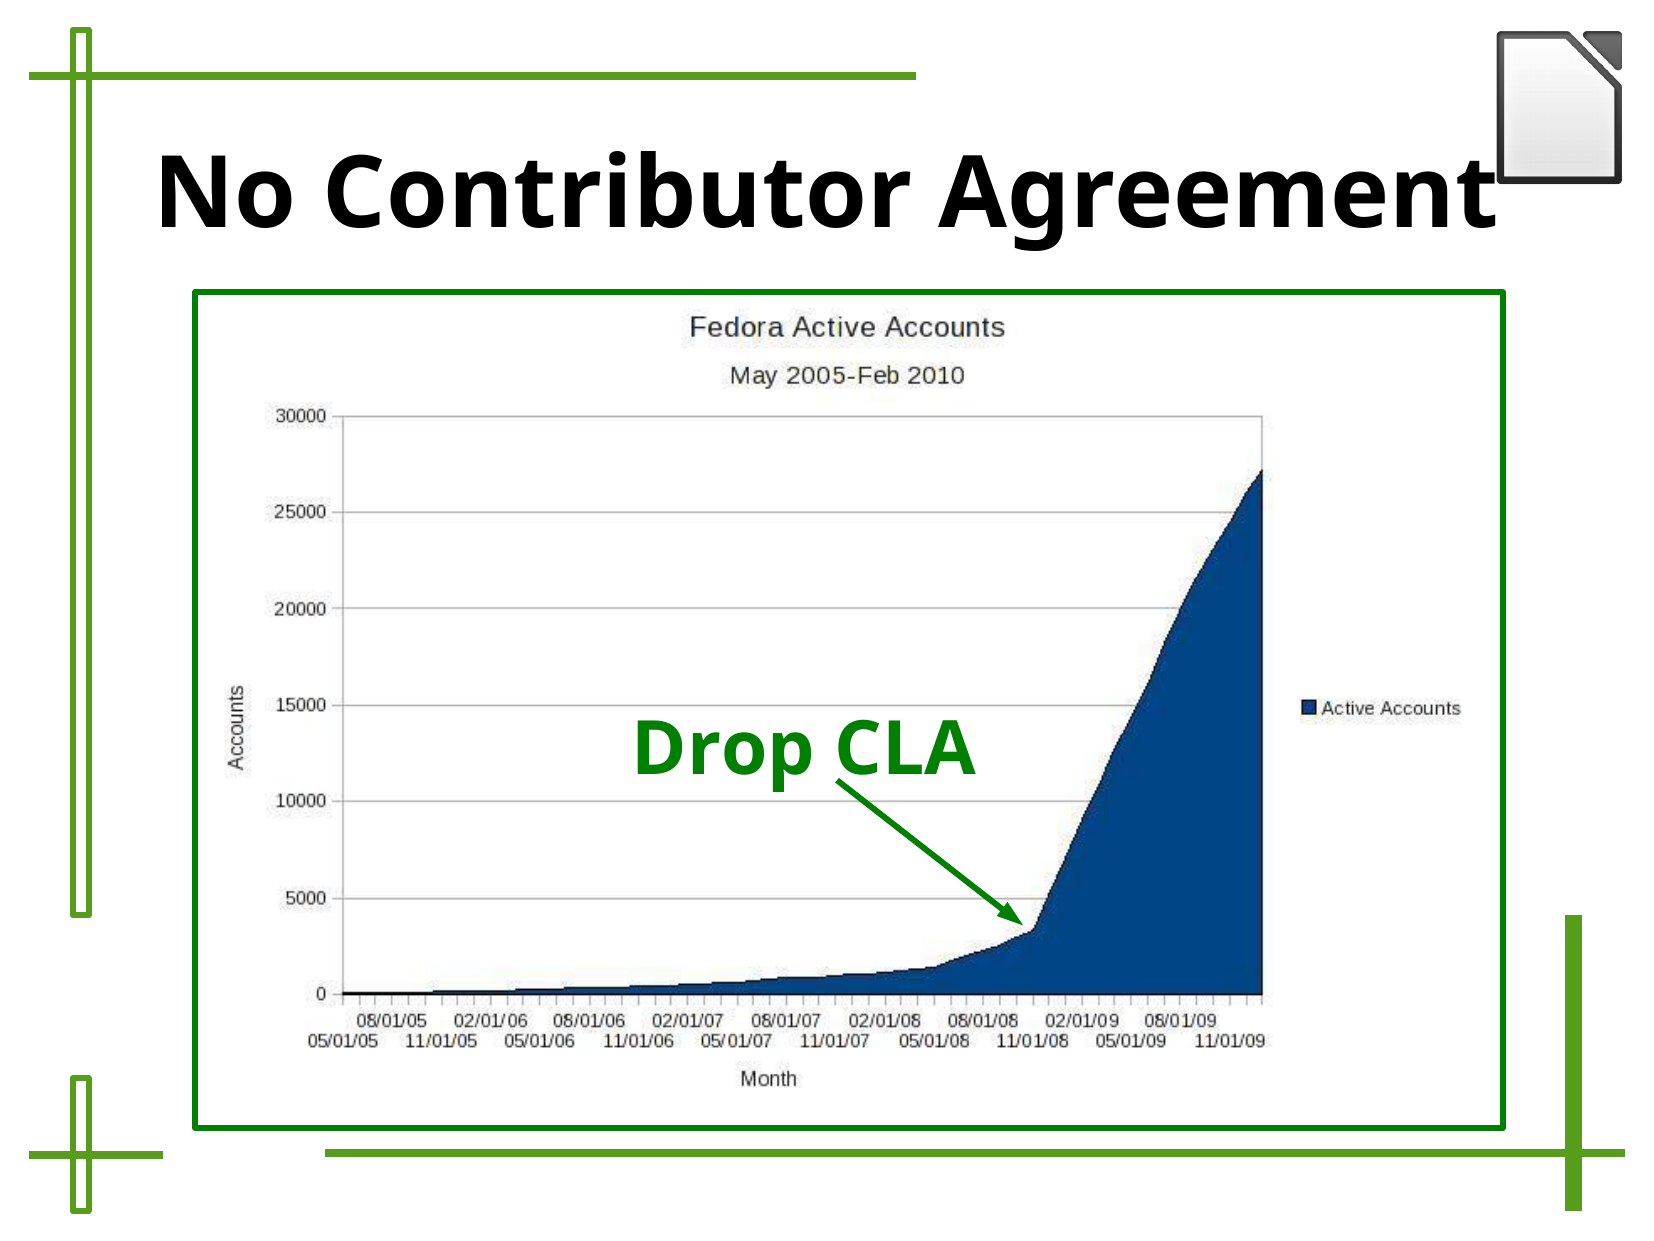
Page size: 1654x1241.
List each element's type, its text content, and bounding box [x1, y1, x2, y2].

title No Contributor Agreement [118, 118, 1536, 260]
picture [1494, 29, 1624, 186]
text_box Drop CLA [617, 700, 836, 806]
picture [198, 295, 1500, 1126]
